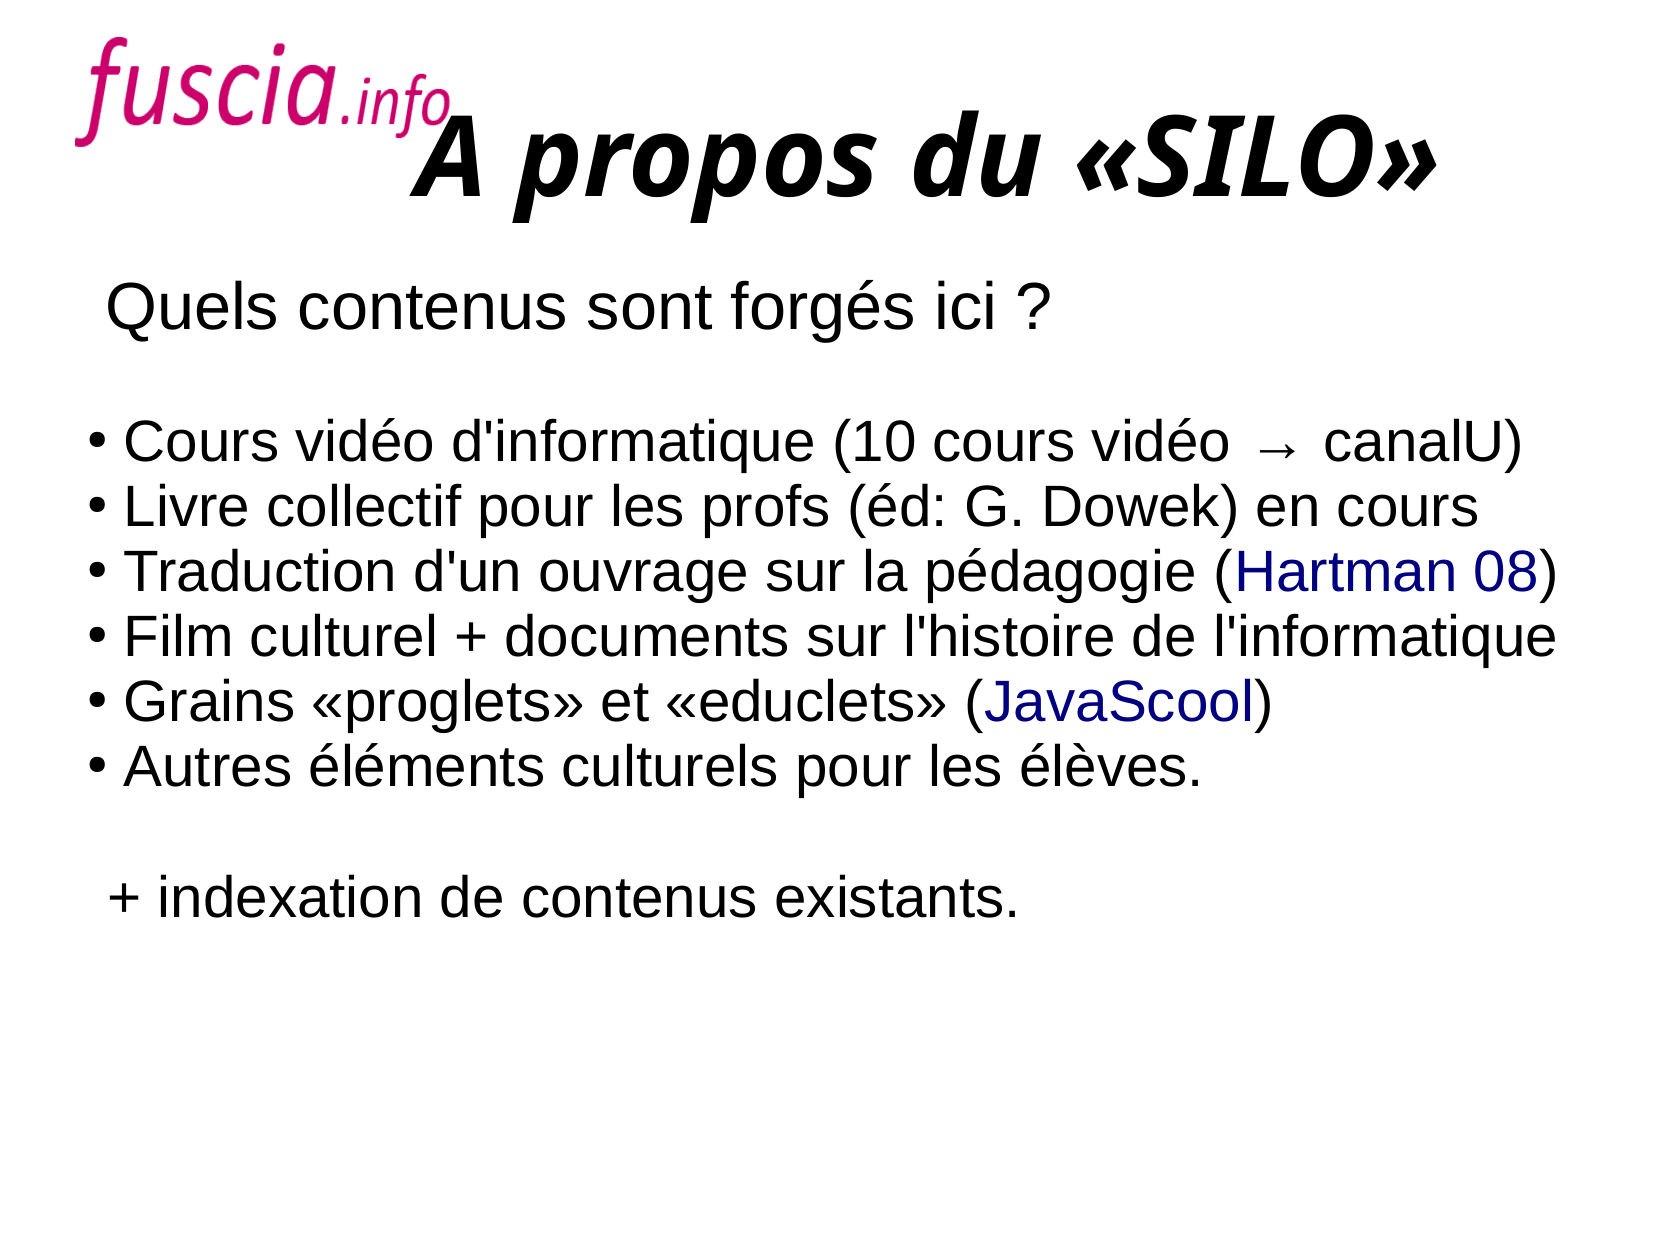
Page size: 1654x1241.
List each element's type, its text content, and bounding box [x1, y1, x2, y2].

picture [75, 37, 451, 151]
subtitle Quels contenus sont forgés ici ? Cours vidéo d'informatique (10 cours vidéo → canalU) Livre collectif pour les profs (éd: G. Dowek) en cours Traduction d'un ouvrage sur la pédagogie (Hartman 08) Film culturel + documents sur l'histoire de l'informatique Grains «proglets» et «educlets» (JavaScool) Autres éléments culturels pour les élèves. + indexation de contenus existants. [86, 261, 1613, 938]
title A propos du «SILO» [82, 56, 1571, 250]
